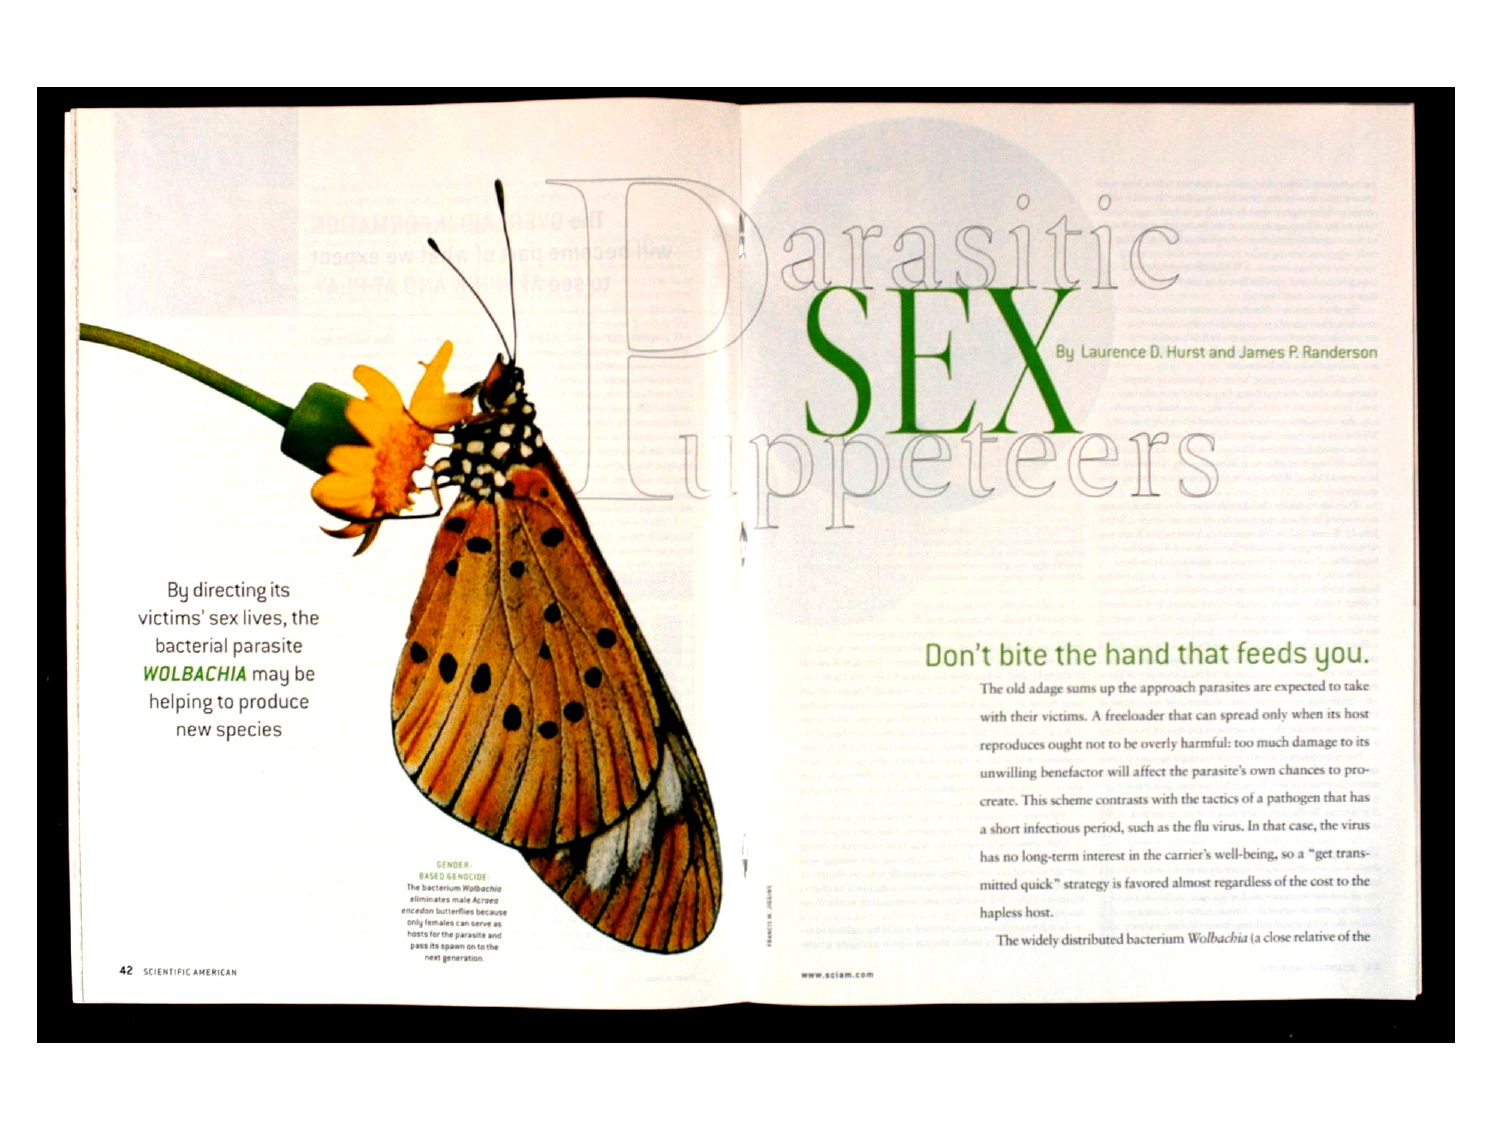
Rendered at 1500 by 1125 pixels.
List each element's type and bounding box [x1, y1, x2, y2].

picture [37, 87, 1455, 1043]
